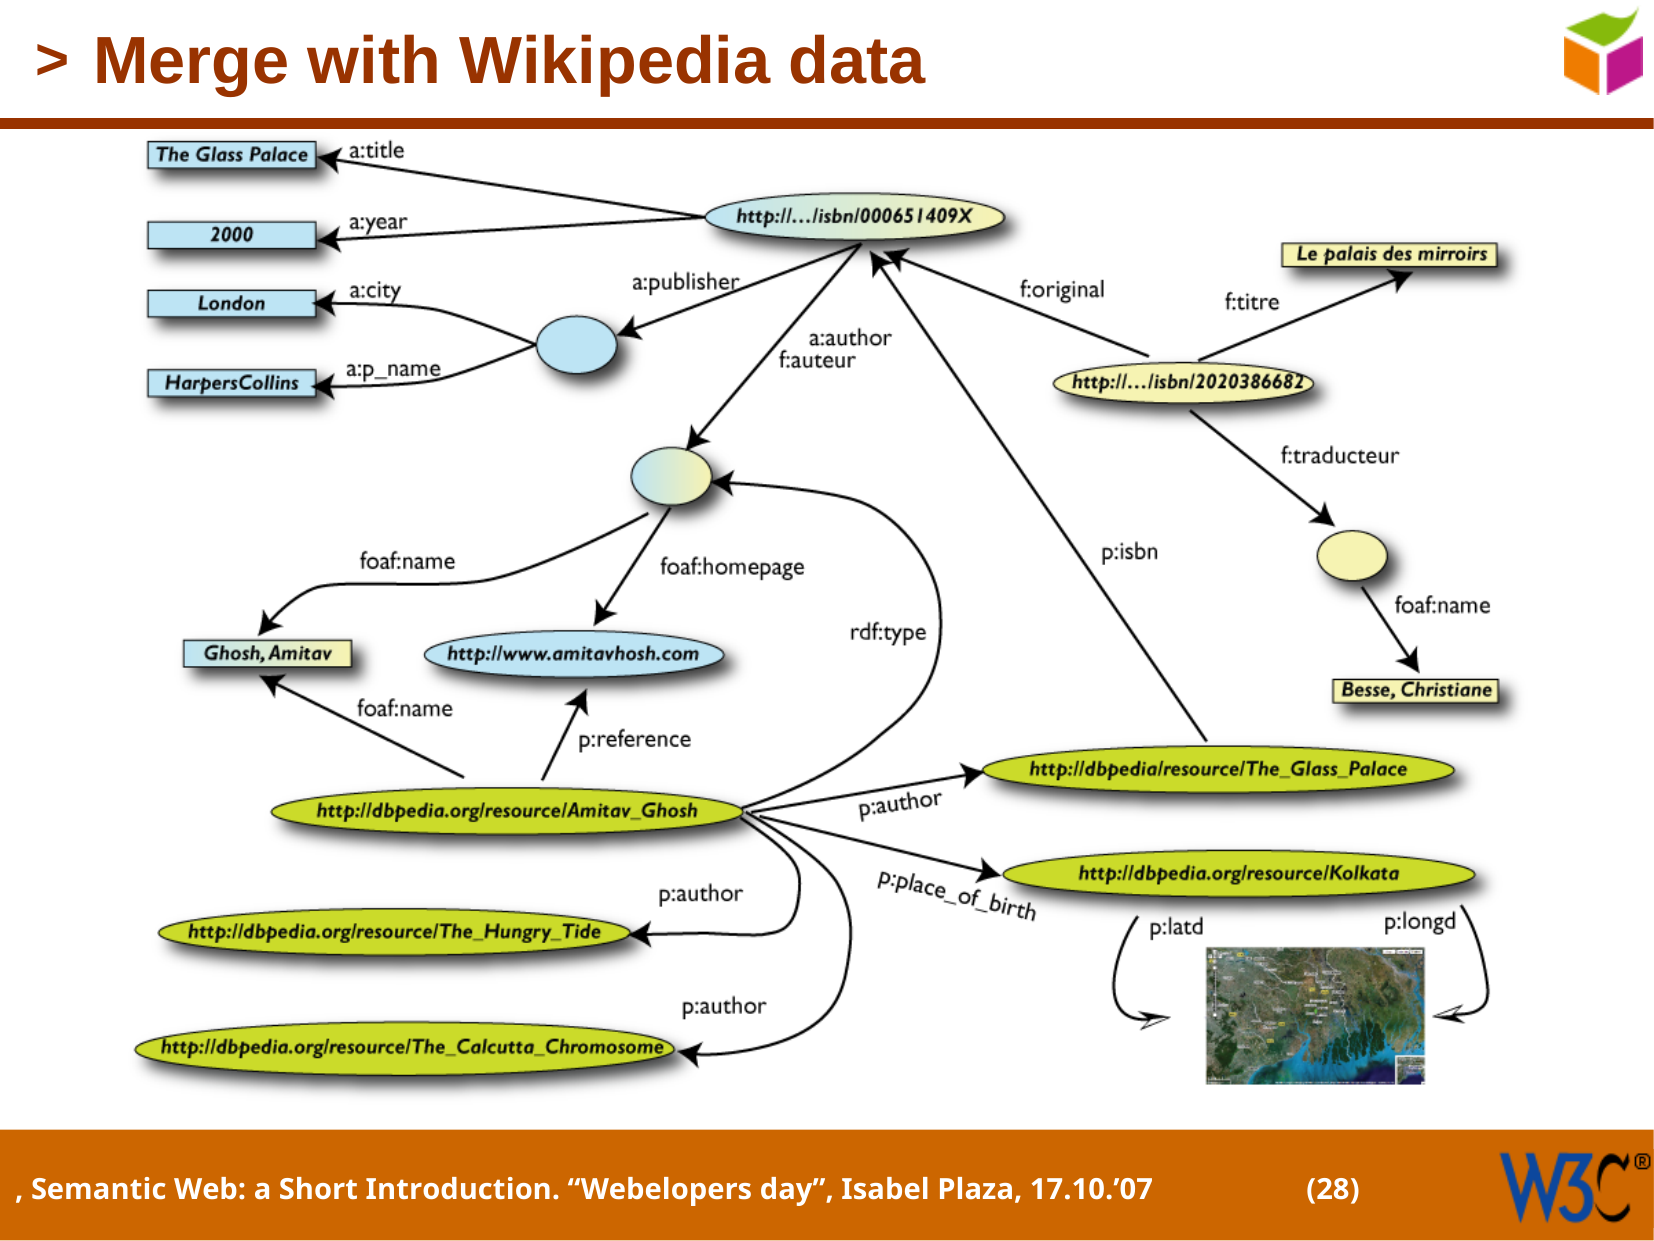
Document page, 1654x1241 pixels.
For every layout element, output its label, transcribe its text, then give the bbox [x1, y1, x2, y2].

picture [1495, 1149, 1654, 1228]
title Merge with Wikipedia data [93, 0, 1493, 119]
picture [1564, 5, 1643, 95]
picture [123, 130, 1530, 1107]
